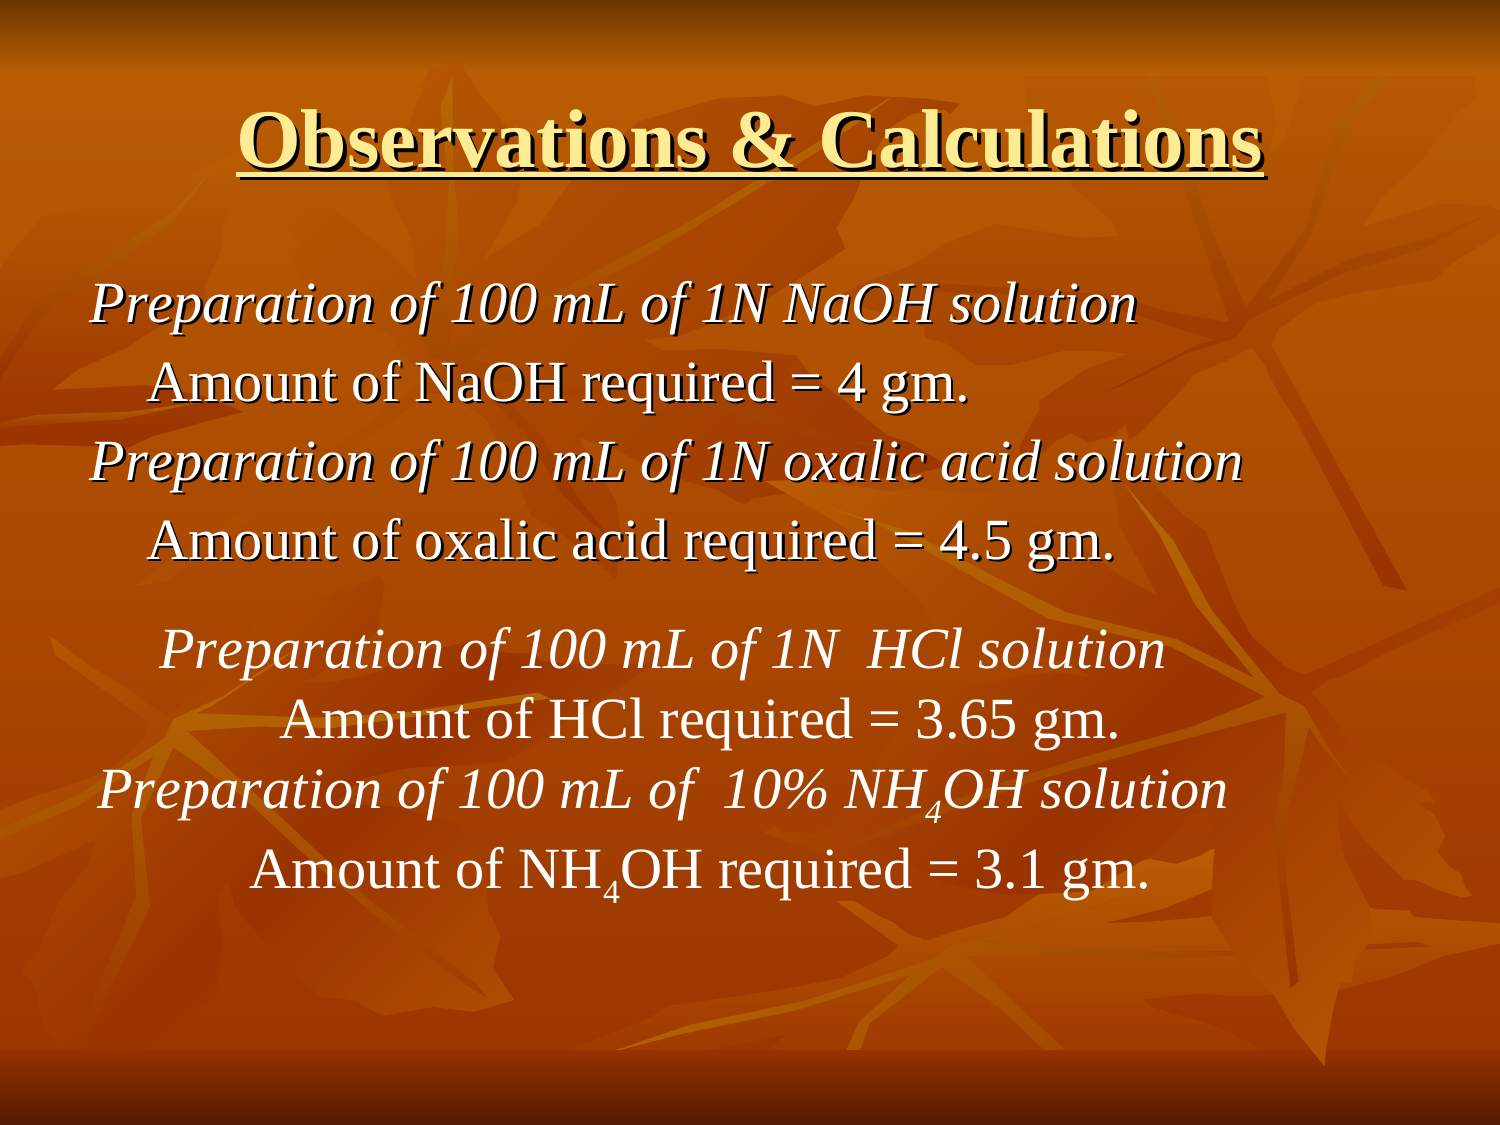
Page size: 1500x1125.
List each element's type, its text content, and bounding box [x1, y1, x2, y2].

title Observations & Calculations [75, 45, 1426, 234]
list Preparation of 100 mL of 1N NaOH solution Amount of NaOH required = 4 gm. Preparation of 100 mL of 1N oxalic acid solution Amount of oxalic acid required = 4.5 gm. [75, 262, 1426, 1006]
text_box Preparation of 100 mL of 1N HCl solution Amount of HCl required = 3.65 gm. Preparation of 100 mL of 10% NH4OH solution Amount of NH4OH required = 3.1 gm. [82, 602, 1245, 918]
